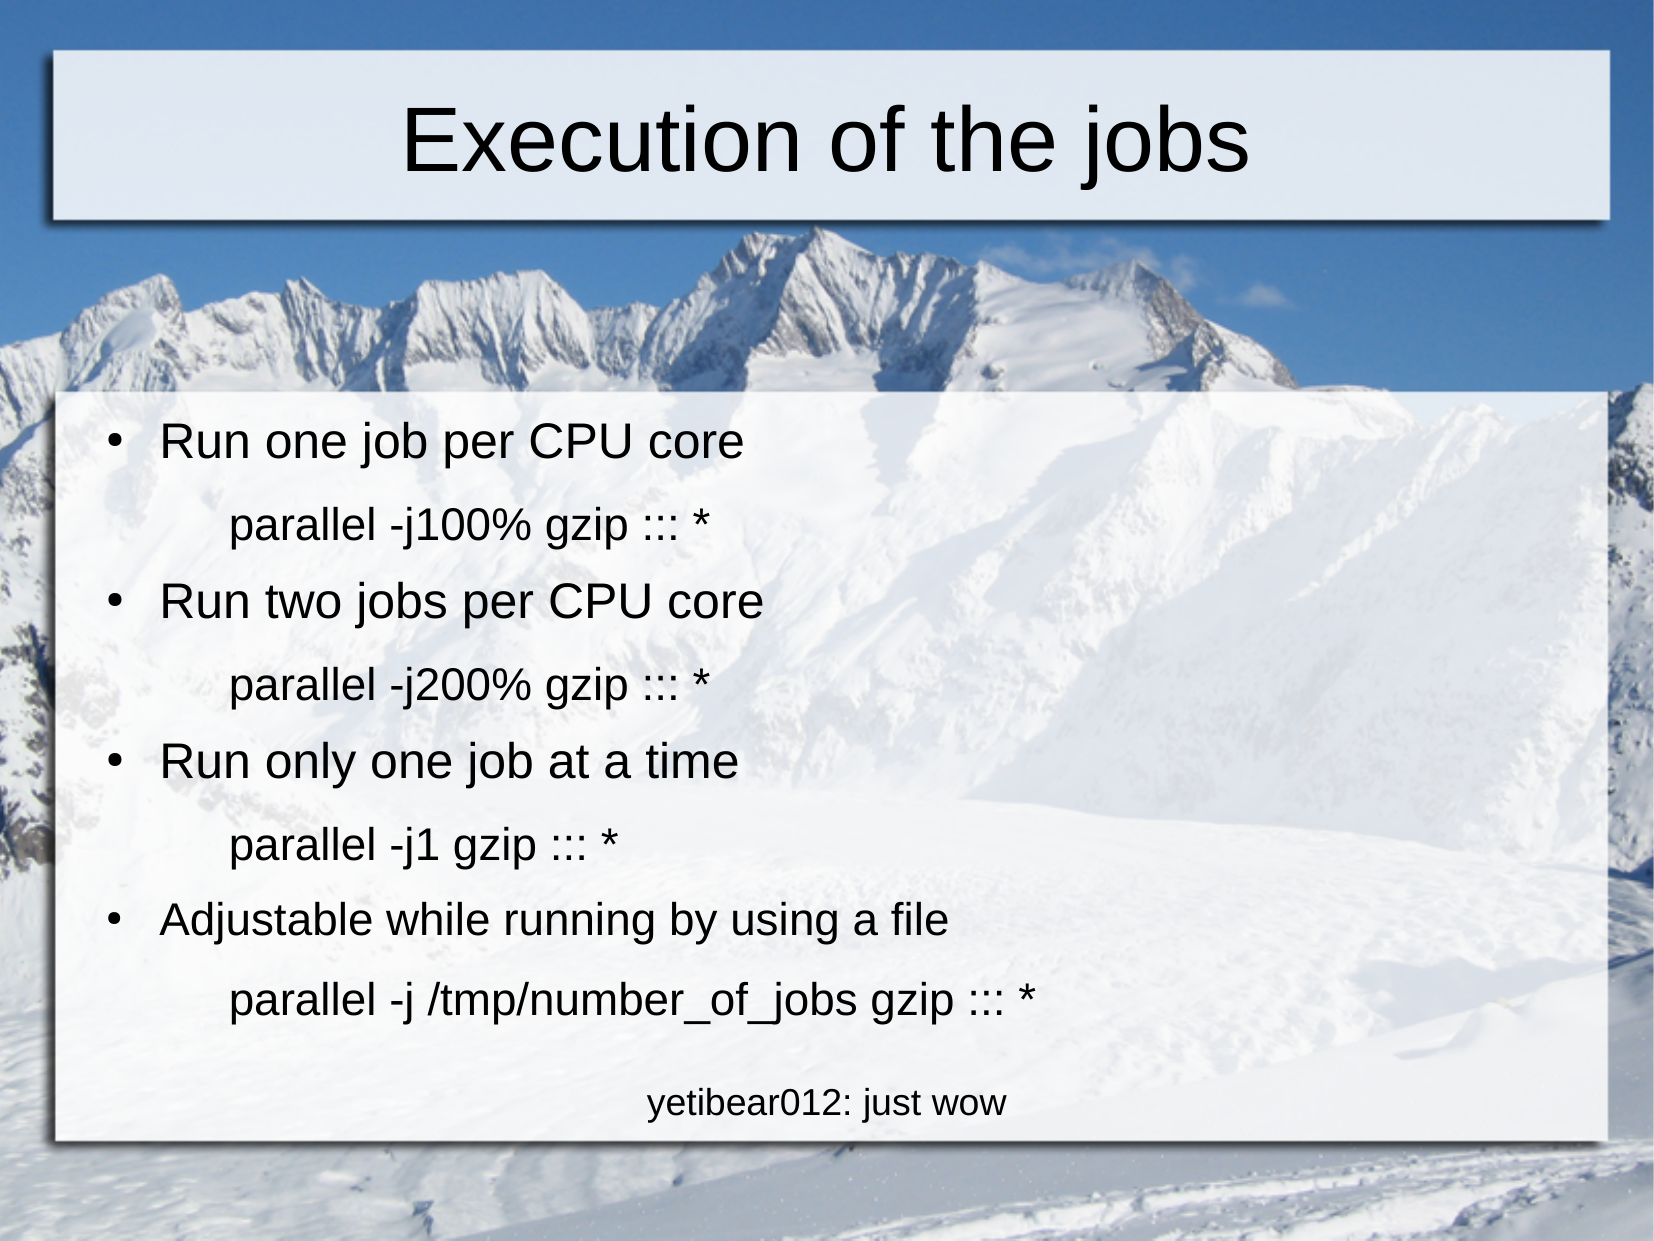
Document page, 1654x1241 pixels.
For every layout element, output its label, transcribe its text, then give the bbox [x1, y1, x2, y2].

title Execution of the jobs [59, 68, 1595, 212]
list Run one job per CPU core parallel -j100% gzip ::: * Run two jobs per CPU core parallel -j200% gzip ::: * Run only one job at a time parallel -j1 gzip ::: * Adjustable while running by using a file parallel -j /tmp/number_of_jobs gzip ::: * [88, 413, 1571, 1218]
text_box yetibear012: just wow [632, 1073, 1022, 1168]
picture [0, 0, 1654, 1241]
